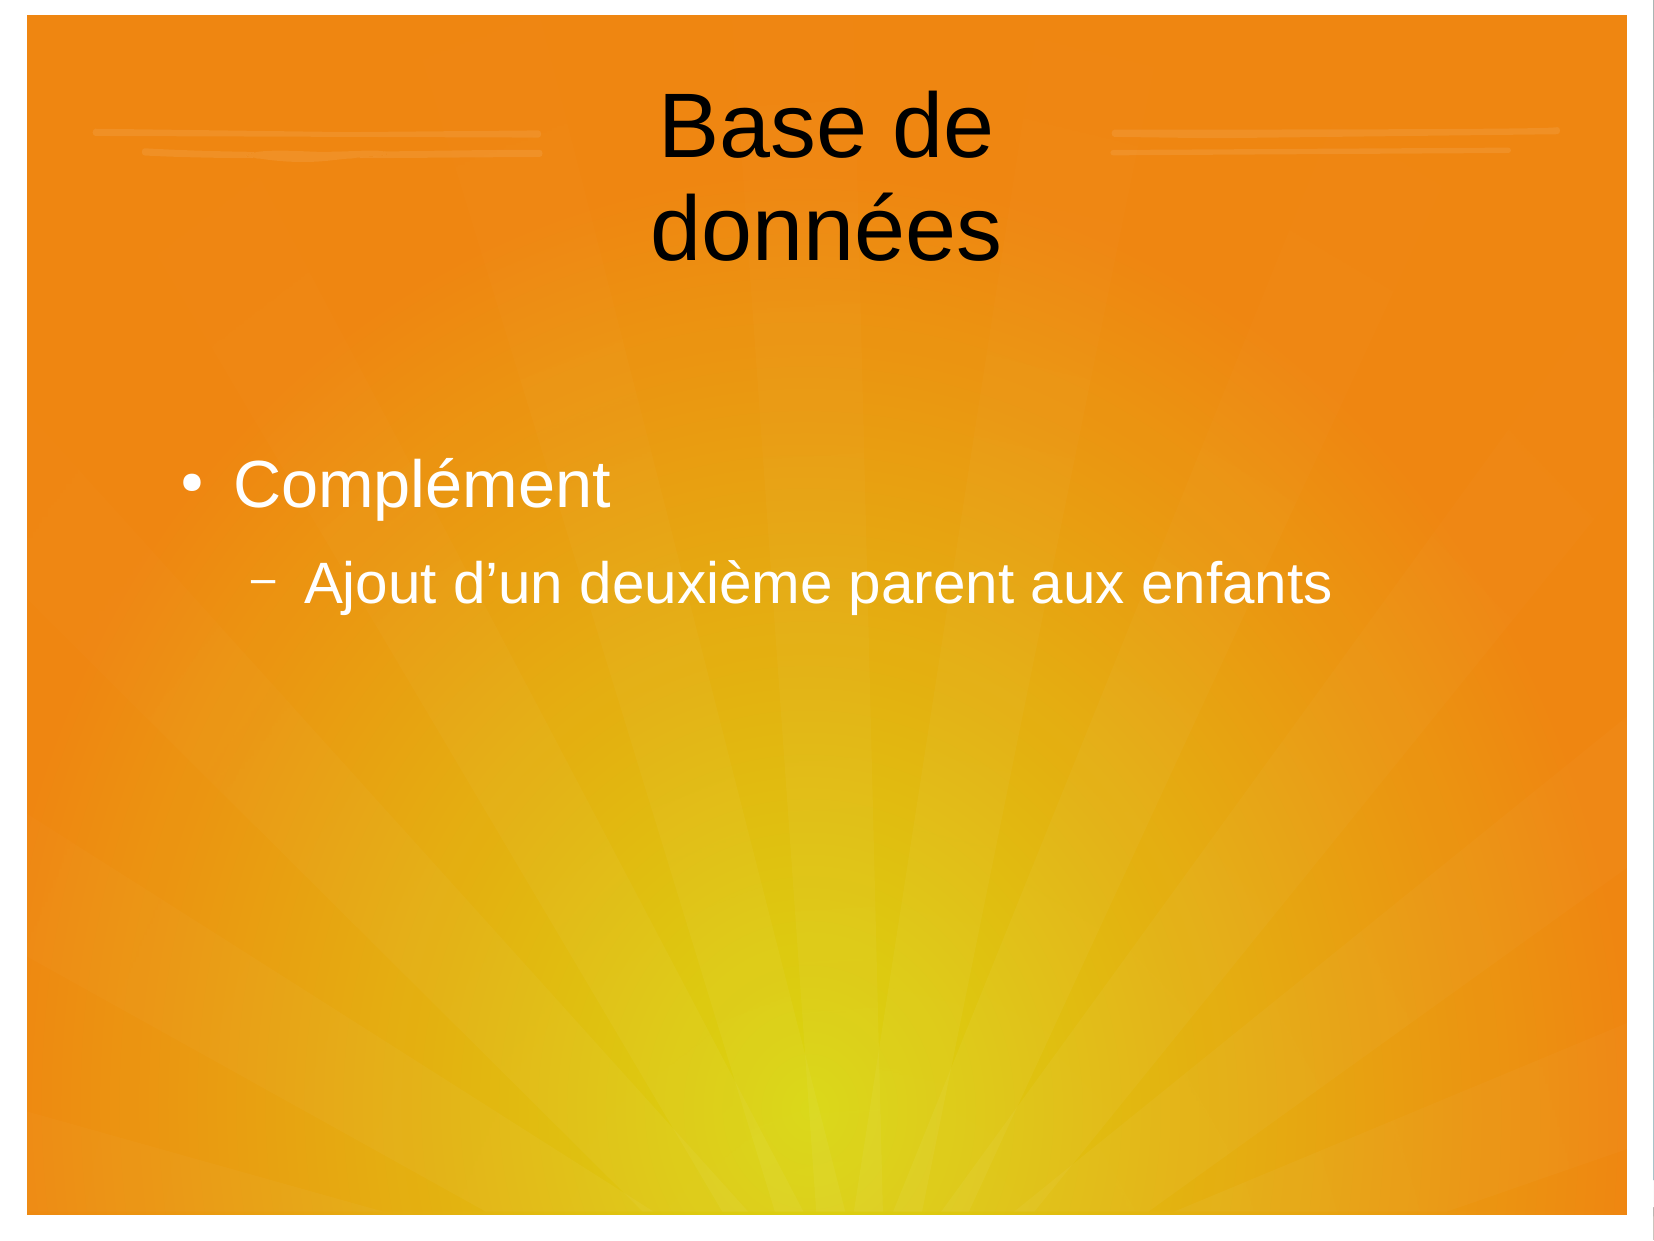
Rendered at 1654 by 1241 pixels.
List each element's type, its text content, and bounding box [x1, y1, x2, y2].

list Complément Ajout d’un deuxième parent aux enfants [162, 446, 1492, 1241]
title Base de données [566, 74, 1087, 280]
